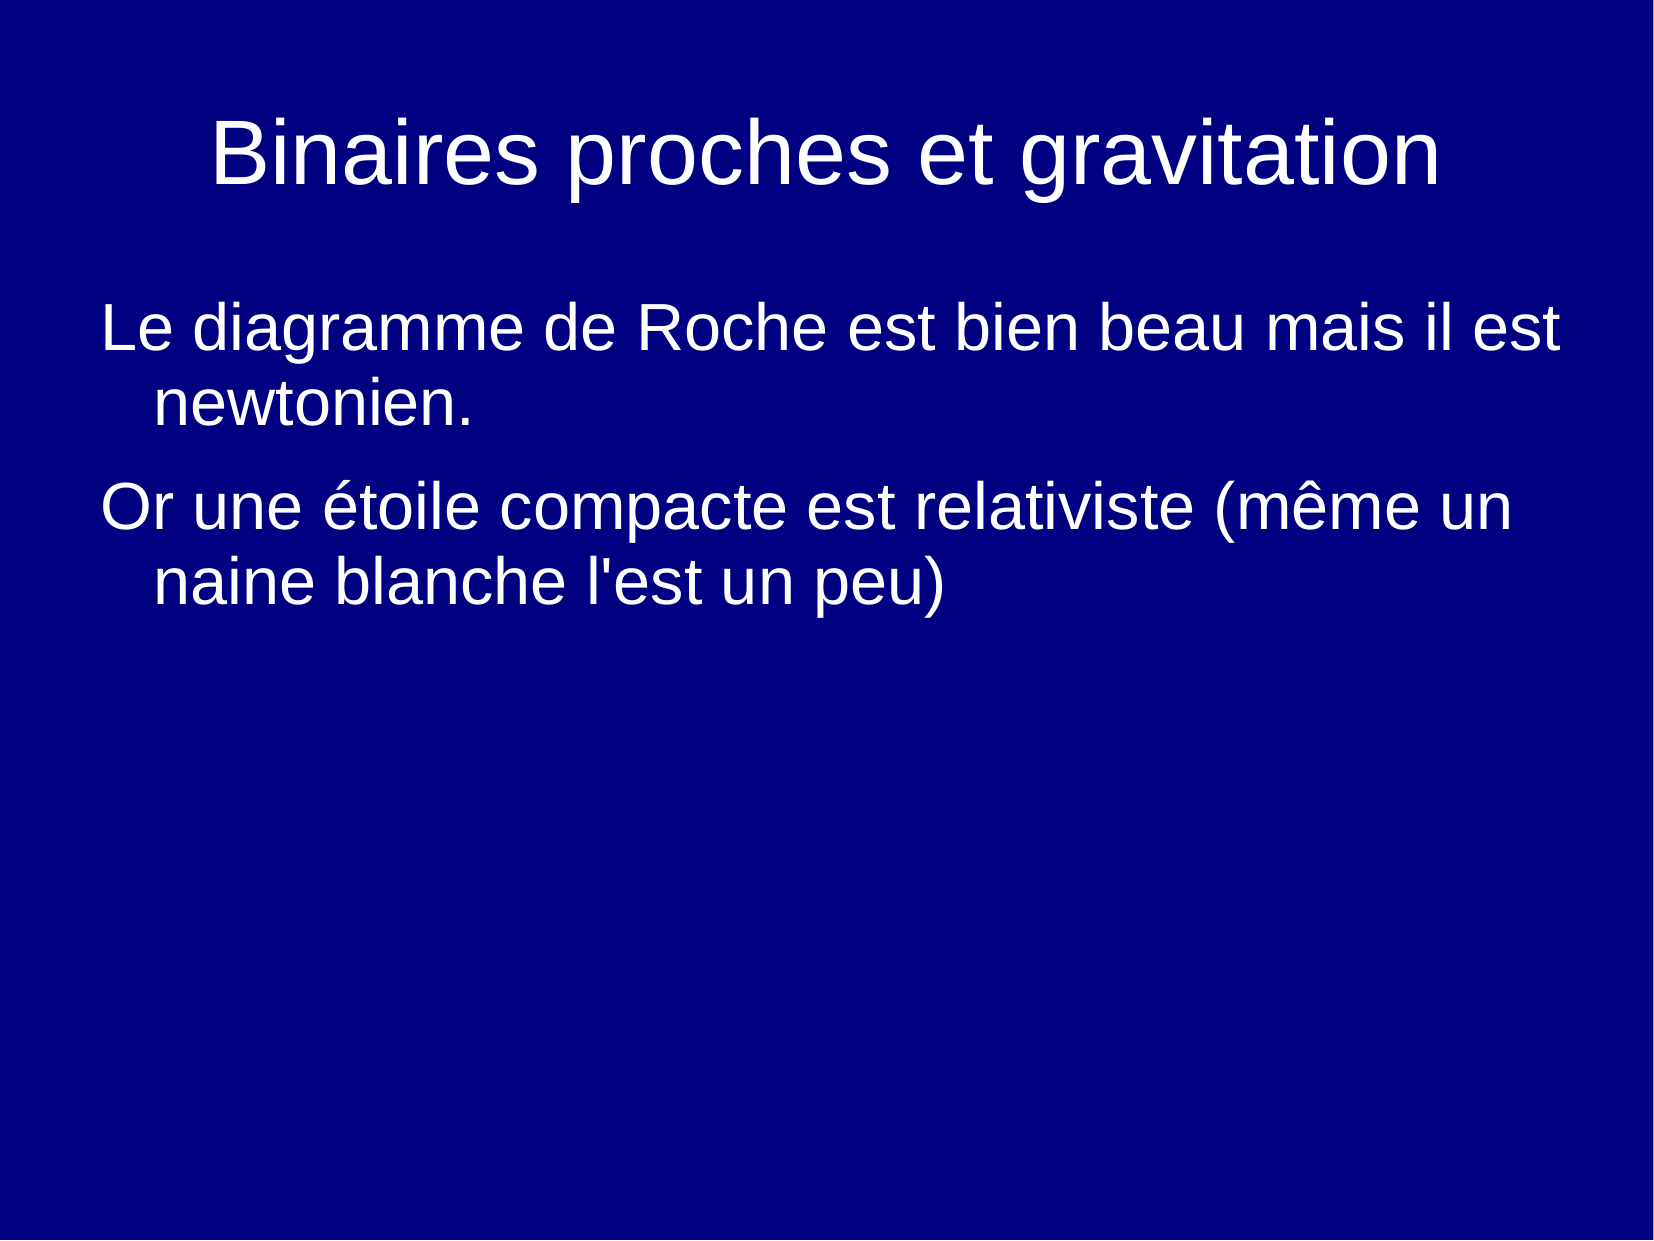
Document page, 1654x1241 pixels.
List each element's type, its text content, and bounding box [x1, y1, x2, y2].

title Binaires proches et gravitation [82, 49, 1571, 257]
list Le diagramme de Roche est bien beau mais il est newtonien. Or une étoile compacte est relativiste (même un naine blanche l'est un peu) [82, 290, 1571, 724]
